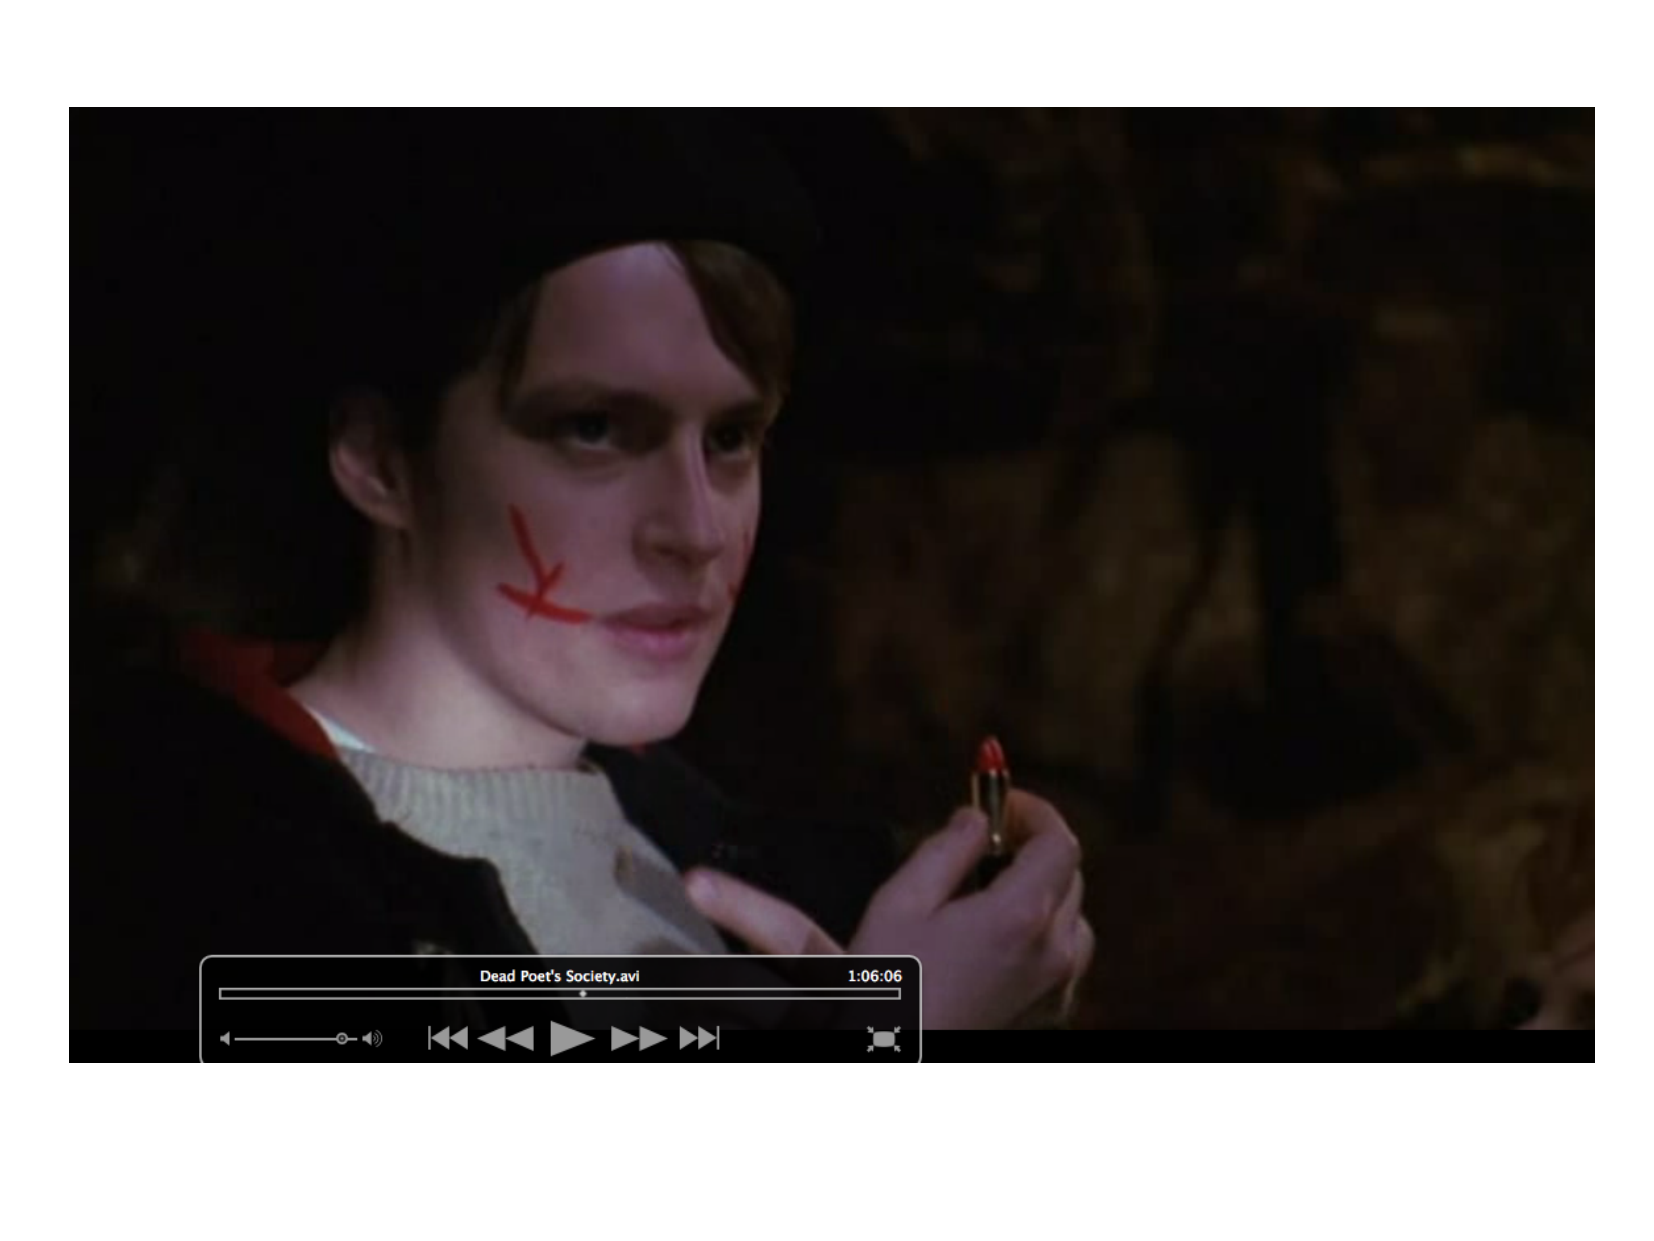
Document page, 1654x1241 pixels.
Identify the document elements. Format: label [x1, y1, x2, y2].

picture [69, 107, 1595, 1063]
